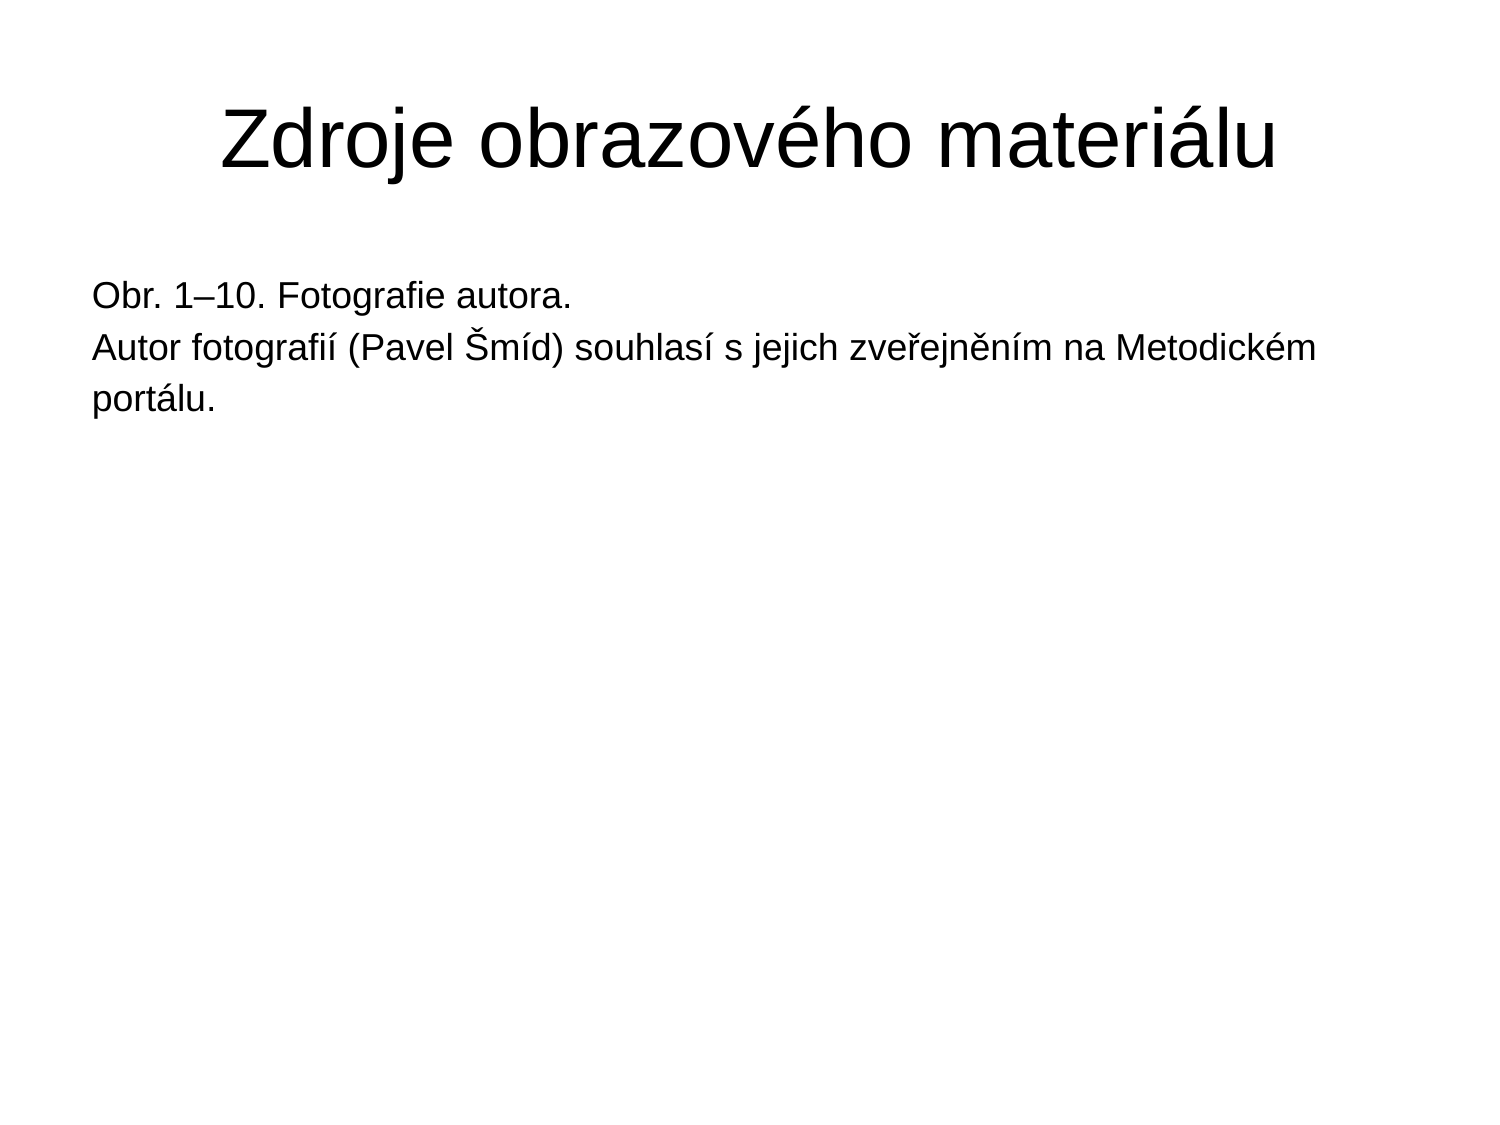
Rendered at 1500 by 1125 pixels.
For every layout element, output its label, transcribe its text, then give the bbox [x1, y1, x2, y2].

list Obr. 1–10. Fotografie autora. Autor fotografií (Pavel Šmíd) souhlasí s jejich zveřejněním na Metodickém portálu. [76, 267, 1427, 1010]
title Zdroje obrazového materiálu [75, 45, 1426, 233]
